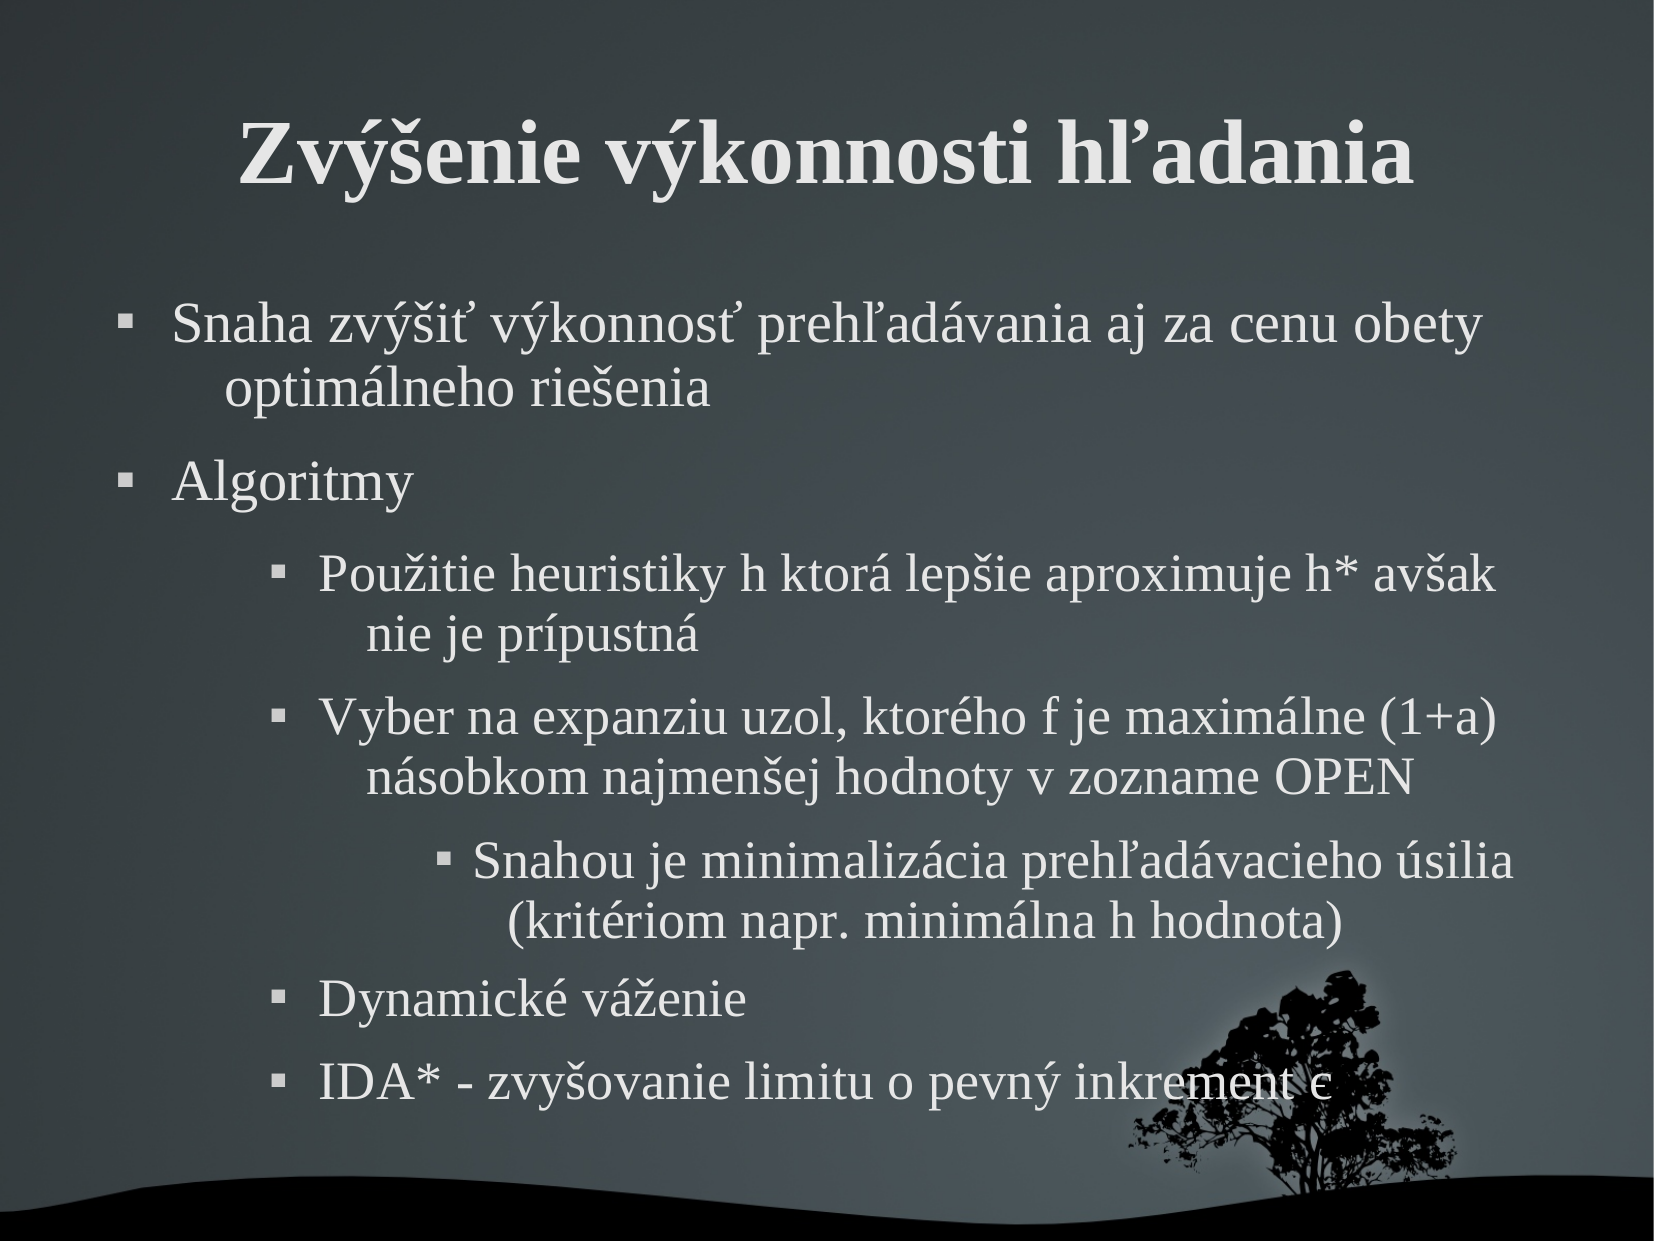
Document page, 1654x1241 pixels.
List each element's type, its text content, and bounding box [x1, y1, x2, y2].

picture [0, 0, 1654, 1241]
list Snaha zvýšiť výkonnosť prehľadávania aj za cenu obety optimálneho riešenia Algoritmy Použitie heuristiky h ktorá lepšie aproximuje h* avšak nie je prípustná Vyber na expanziu uzol, ktorého f je maximálne (1+a) násobkom najmenšej hodnoty v zozname OPEN Snahou je minimalizácia prehľadávacieho úsilia (kritériom napr. minimálna h hodnota) Dynamické váženie IDA* - zvyšovanie limitu o pevný inkrement є [82, 290, 1571, 1241]
title Zvýšenie výkonnosti hľadania [82, 49, 1571, 257]
